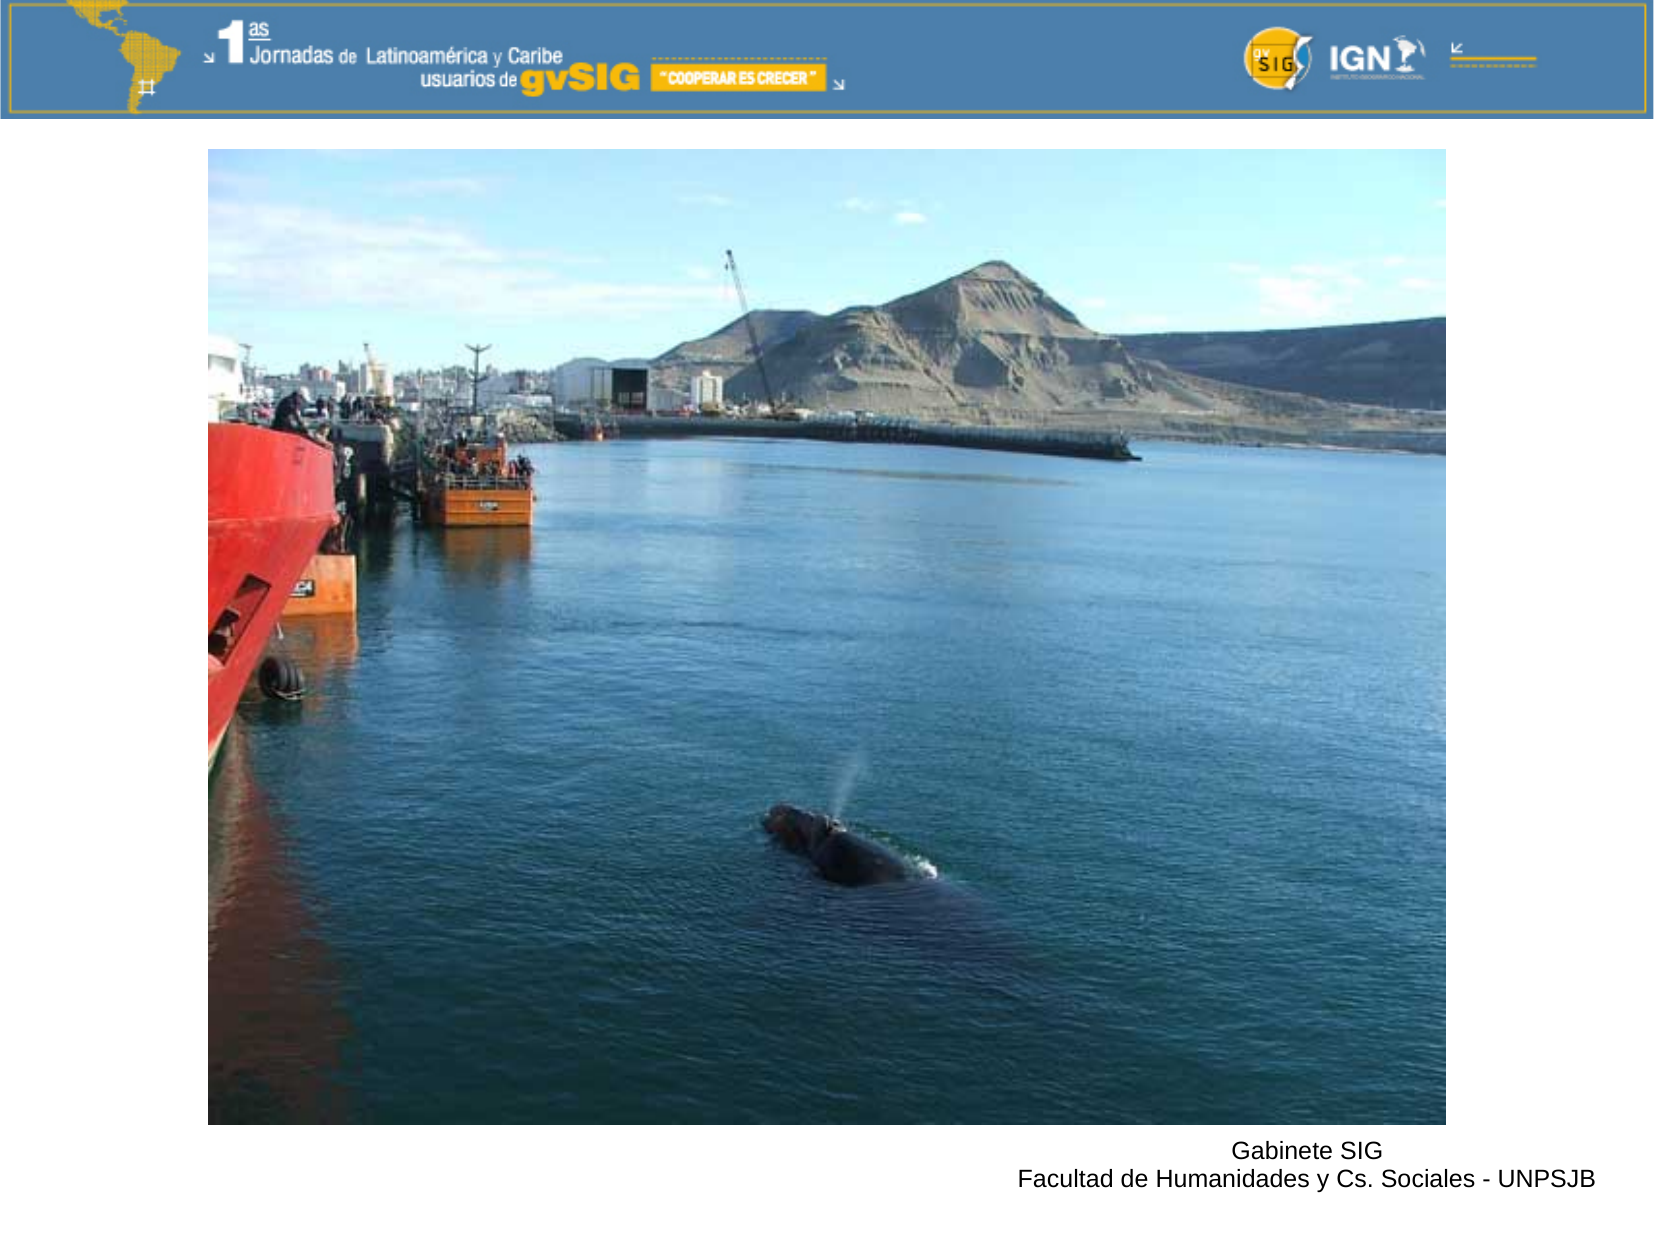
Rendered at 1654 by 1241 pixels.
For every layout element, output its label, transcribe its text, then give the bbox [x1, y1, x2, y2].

picture [0, 0, 1654, 119]
picture [208, 149, 1447, 1126]
text_box Gabinete SIG Facultad de Humanidades y Cs. Sociales - UNPSJB [997, 1128, 1618, 1200]
